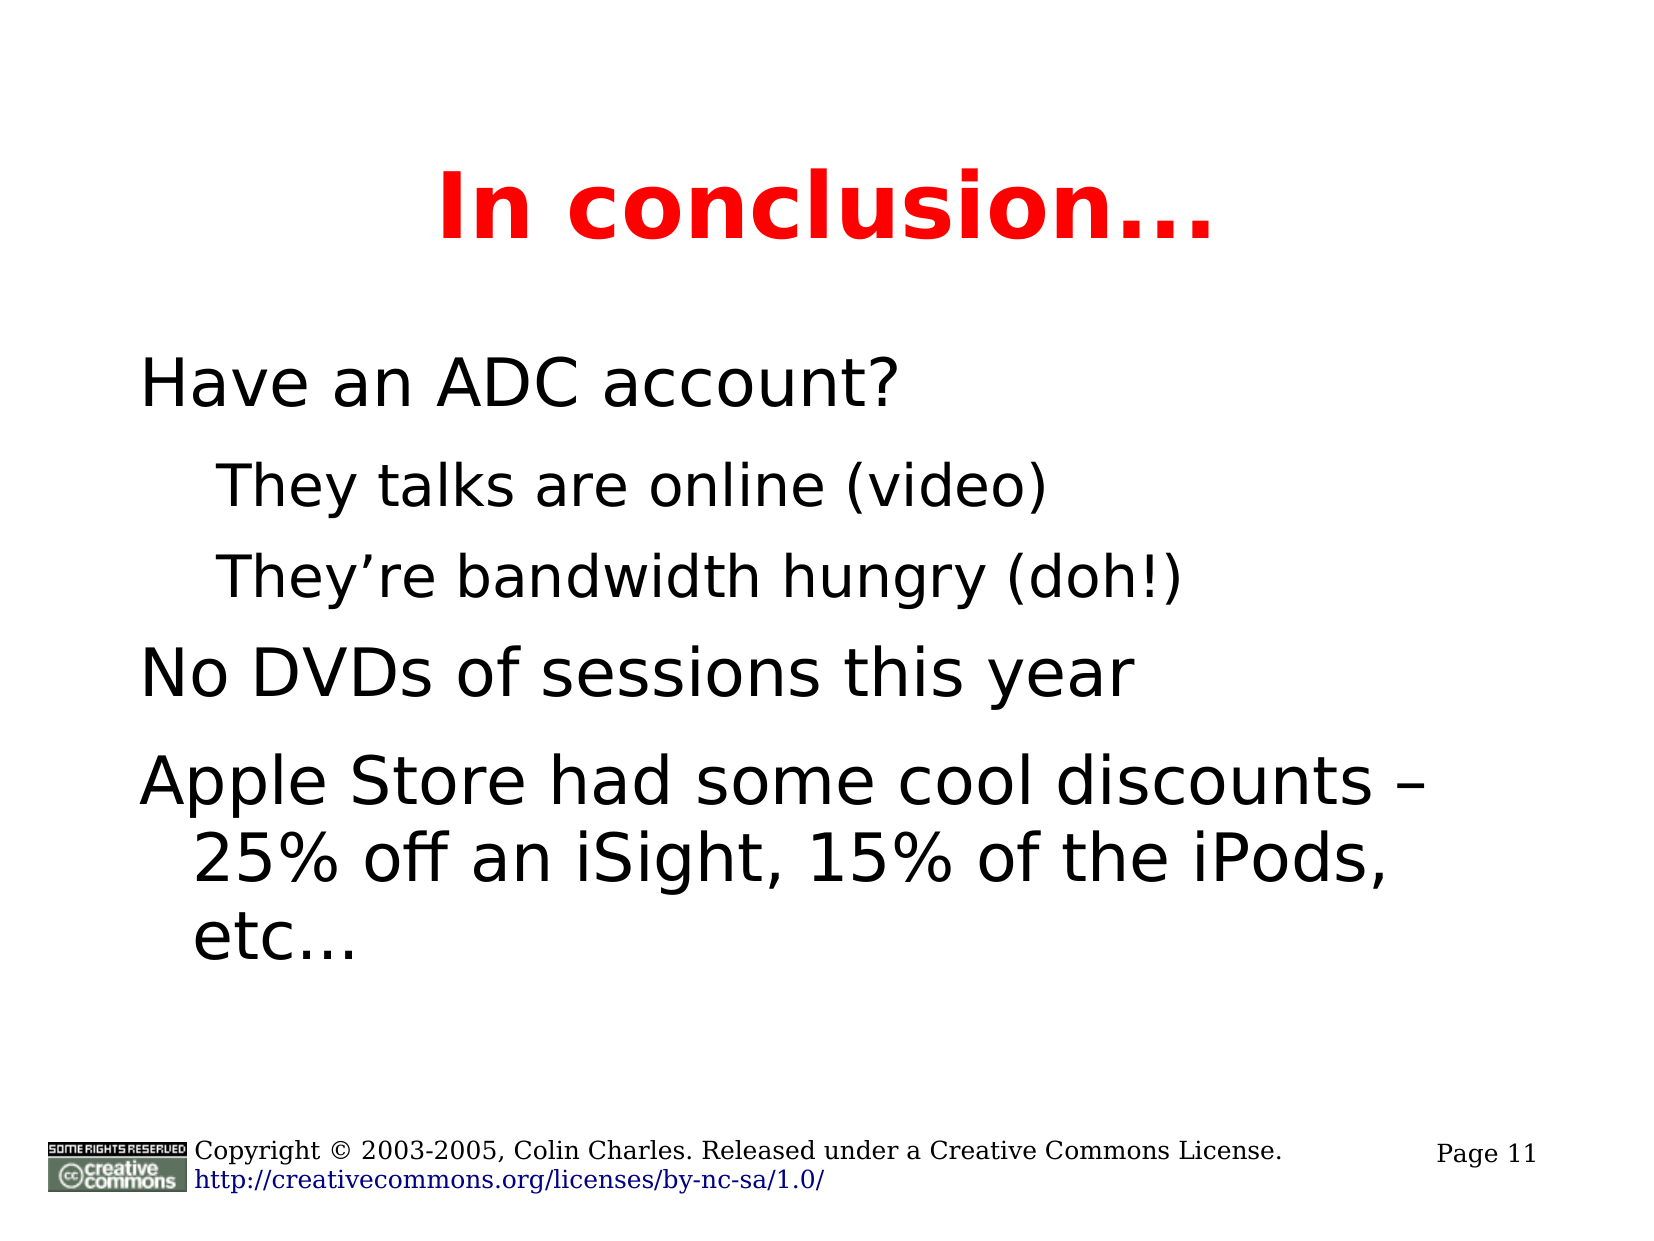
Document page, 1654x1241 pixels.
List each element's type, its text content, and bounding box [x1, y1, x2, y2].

list Have an ADC account? They talks are online (video) They’re bandwidth hungry (doh!) No DVDs of sessions this year Apple Store had some cool discounts – 25% off an iSight, 15% of the iPods, etc... [121, 344, 1534, 1127]
title In conclusion... [121, 102, 1534, 311]
picture [48, 1142, 187, 1192]
